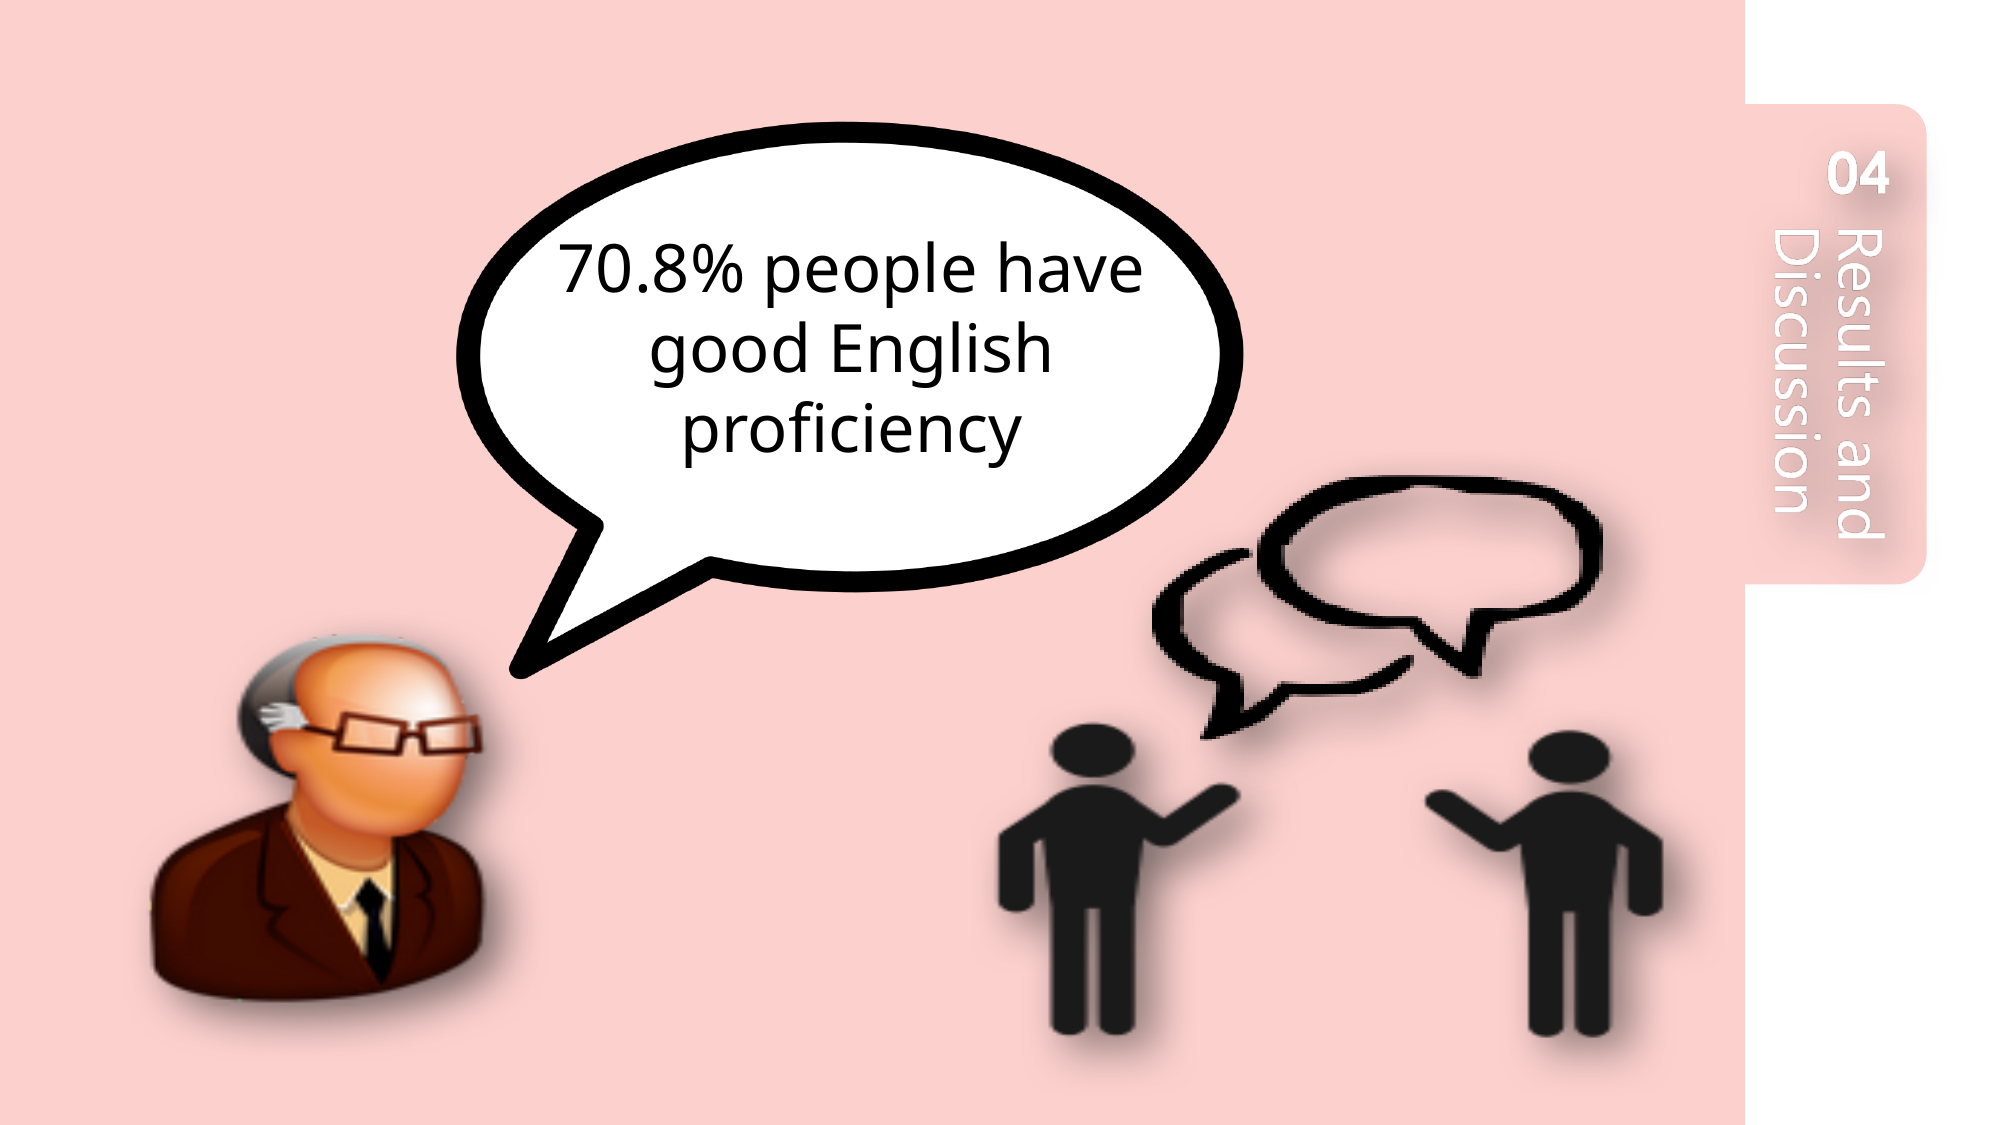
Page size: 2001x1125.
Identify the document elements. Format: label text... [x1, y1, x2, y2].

text_box [0, 0, 1922, 1125]
text_box 70.8% people have good English proficiency [534, 218, 1170, 474]
picture [85, 80, 1790, 1044]
picture [1727, 118, 1927, 597]
